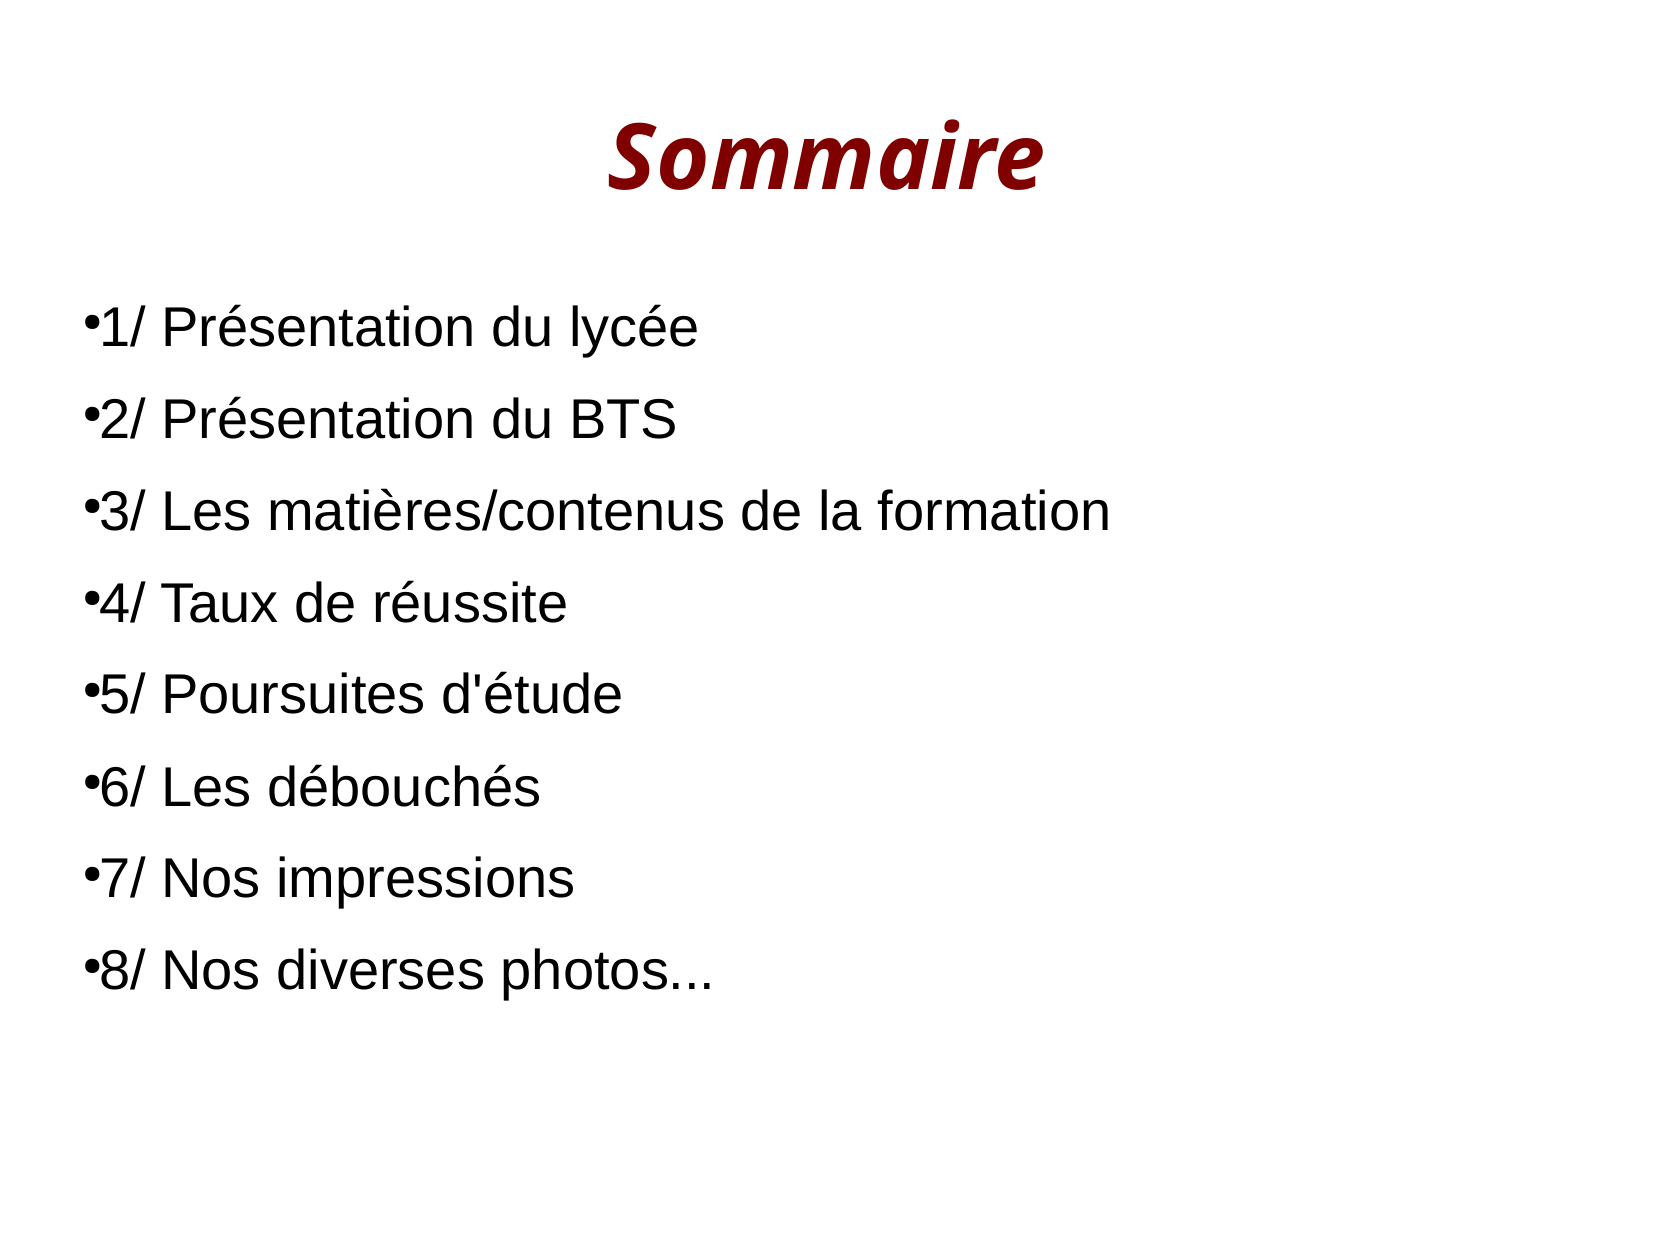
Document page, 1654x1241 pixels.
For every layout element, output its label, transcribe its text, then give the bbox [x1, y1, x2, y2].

title Sommaire [82, 49, 1571, 257]
list 1/ Présentation du lycée 2/ Présentation du BTS 3/ Les matières/contenus de la formation 4/ Taux de réussite 5/ Poursuites d'étude 6/ Les débouchés 7/ Nos impressions 8/ Nos diverses photos... [82, 290, 1571, 1010]
